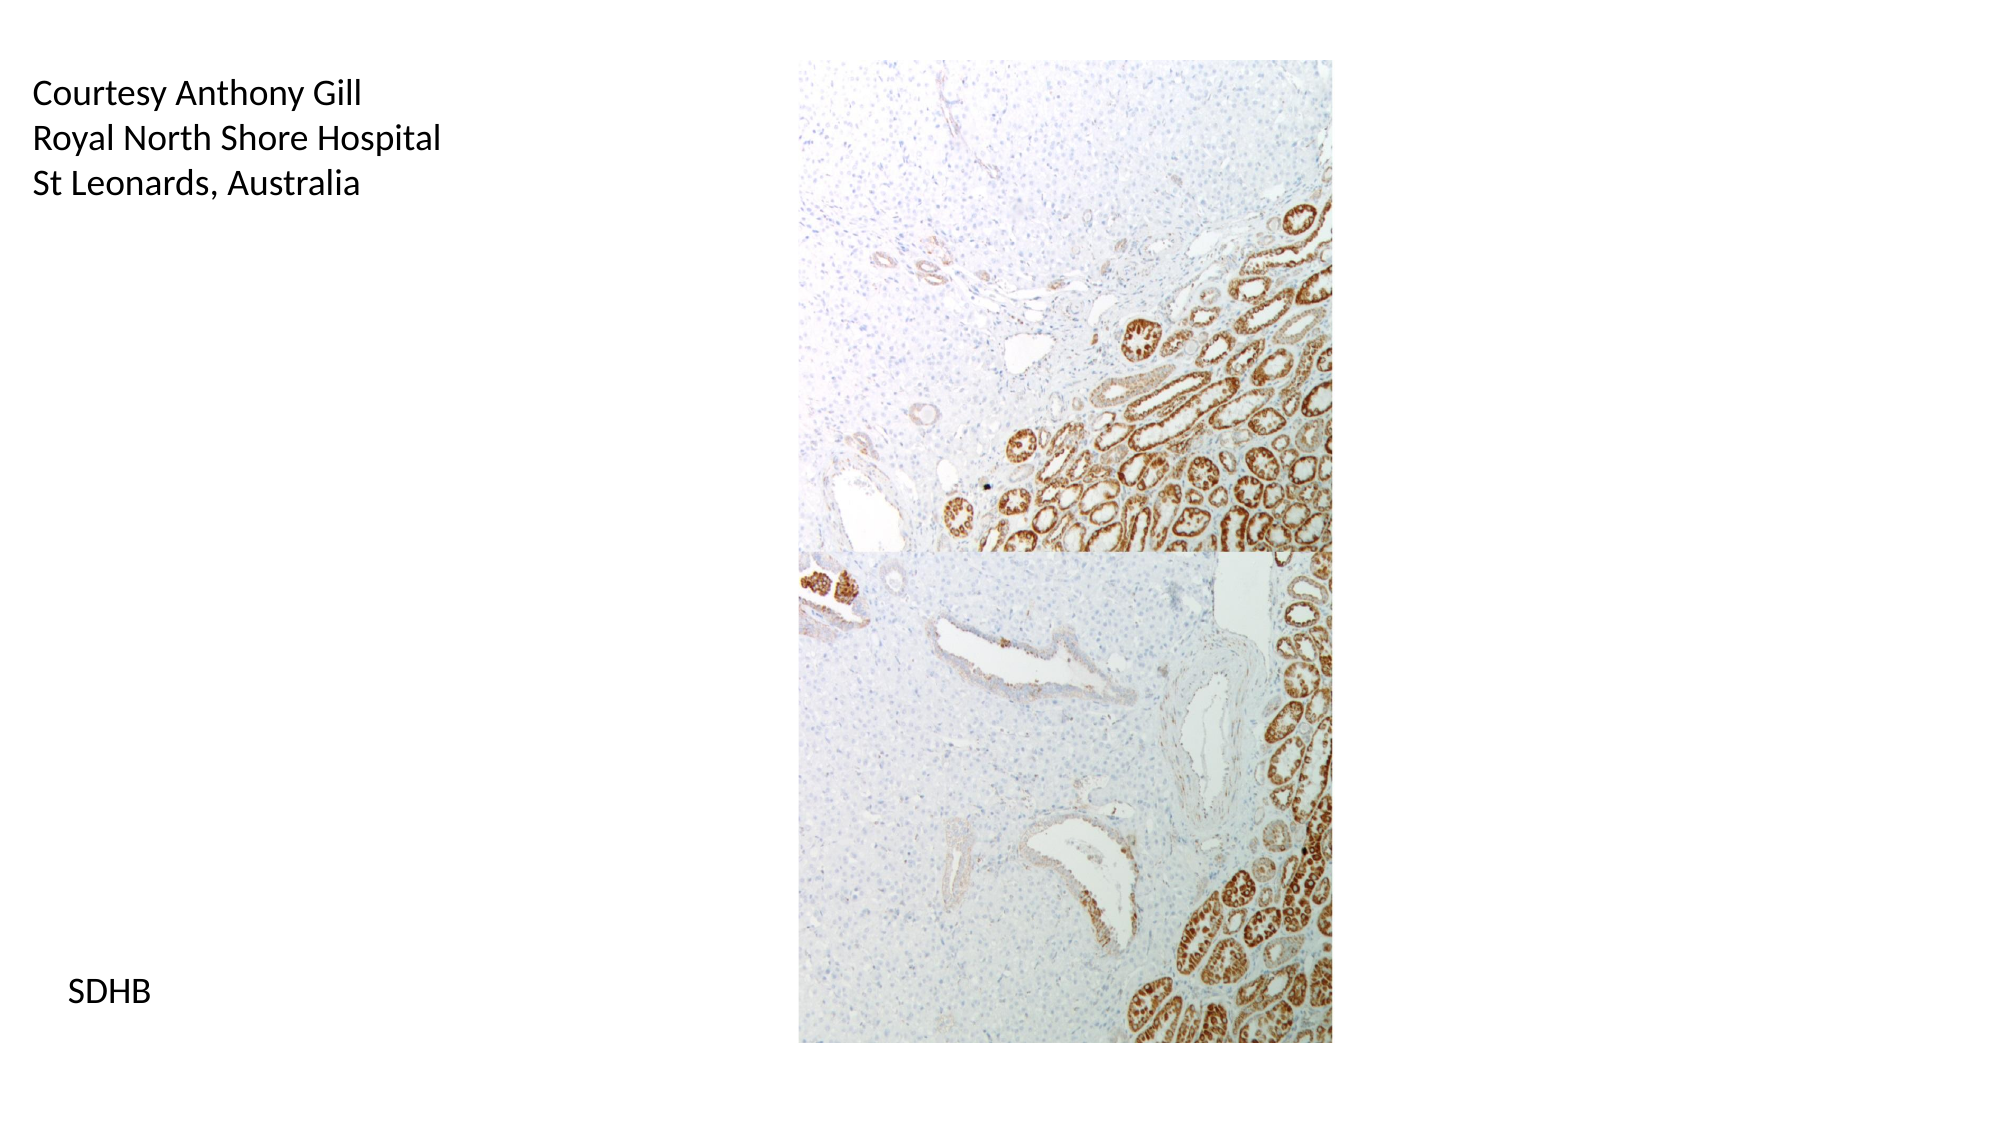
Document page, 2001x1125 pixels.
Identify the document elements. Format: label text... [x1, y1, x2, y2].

text_box SDHB [52, 958, 169, 1020]
picture [798, 60, 1335, 1043]
text_box Courtesy Anthony Gill Royal North Shore Hospital St Leonards, Australia [17, 60, 462, 213]
